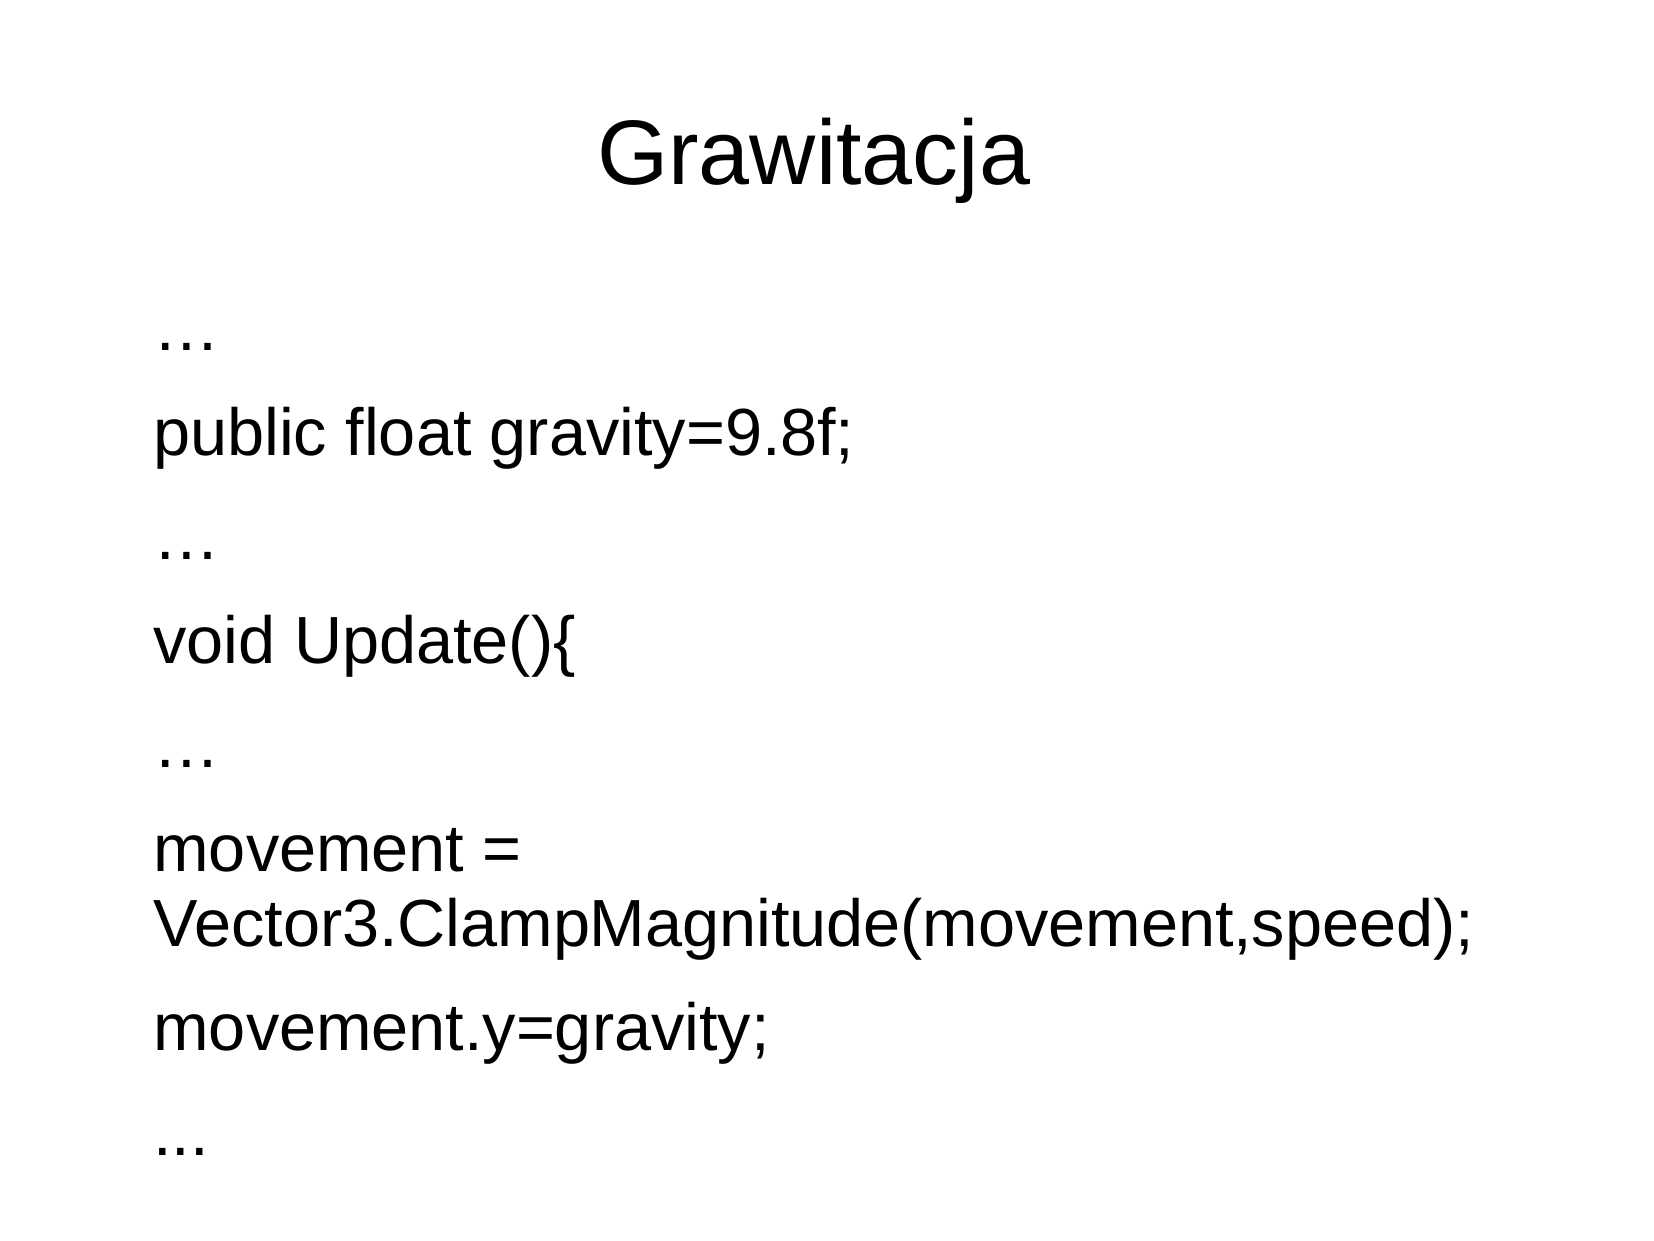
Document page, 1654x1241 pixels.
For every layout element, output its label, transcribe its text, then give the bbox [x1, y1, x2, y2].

title Grawitacja [82, 49, 1571, 257]
list … public float gravity=9.8f; … void Update(){ … movement = Vector3.ClampMagnitude(movement,speed); movement.y=gravity; ... [82, 290, 1571, 1170]
